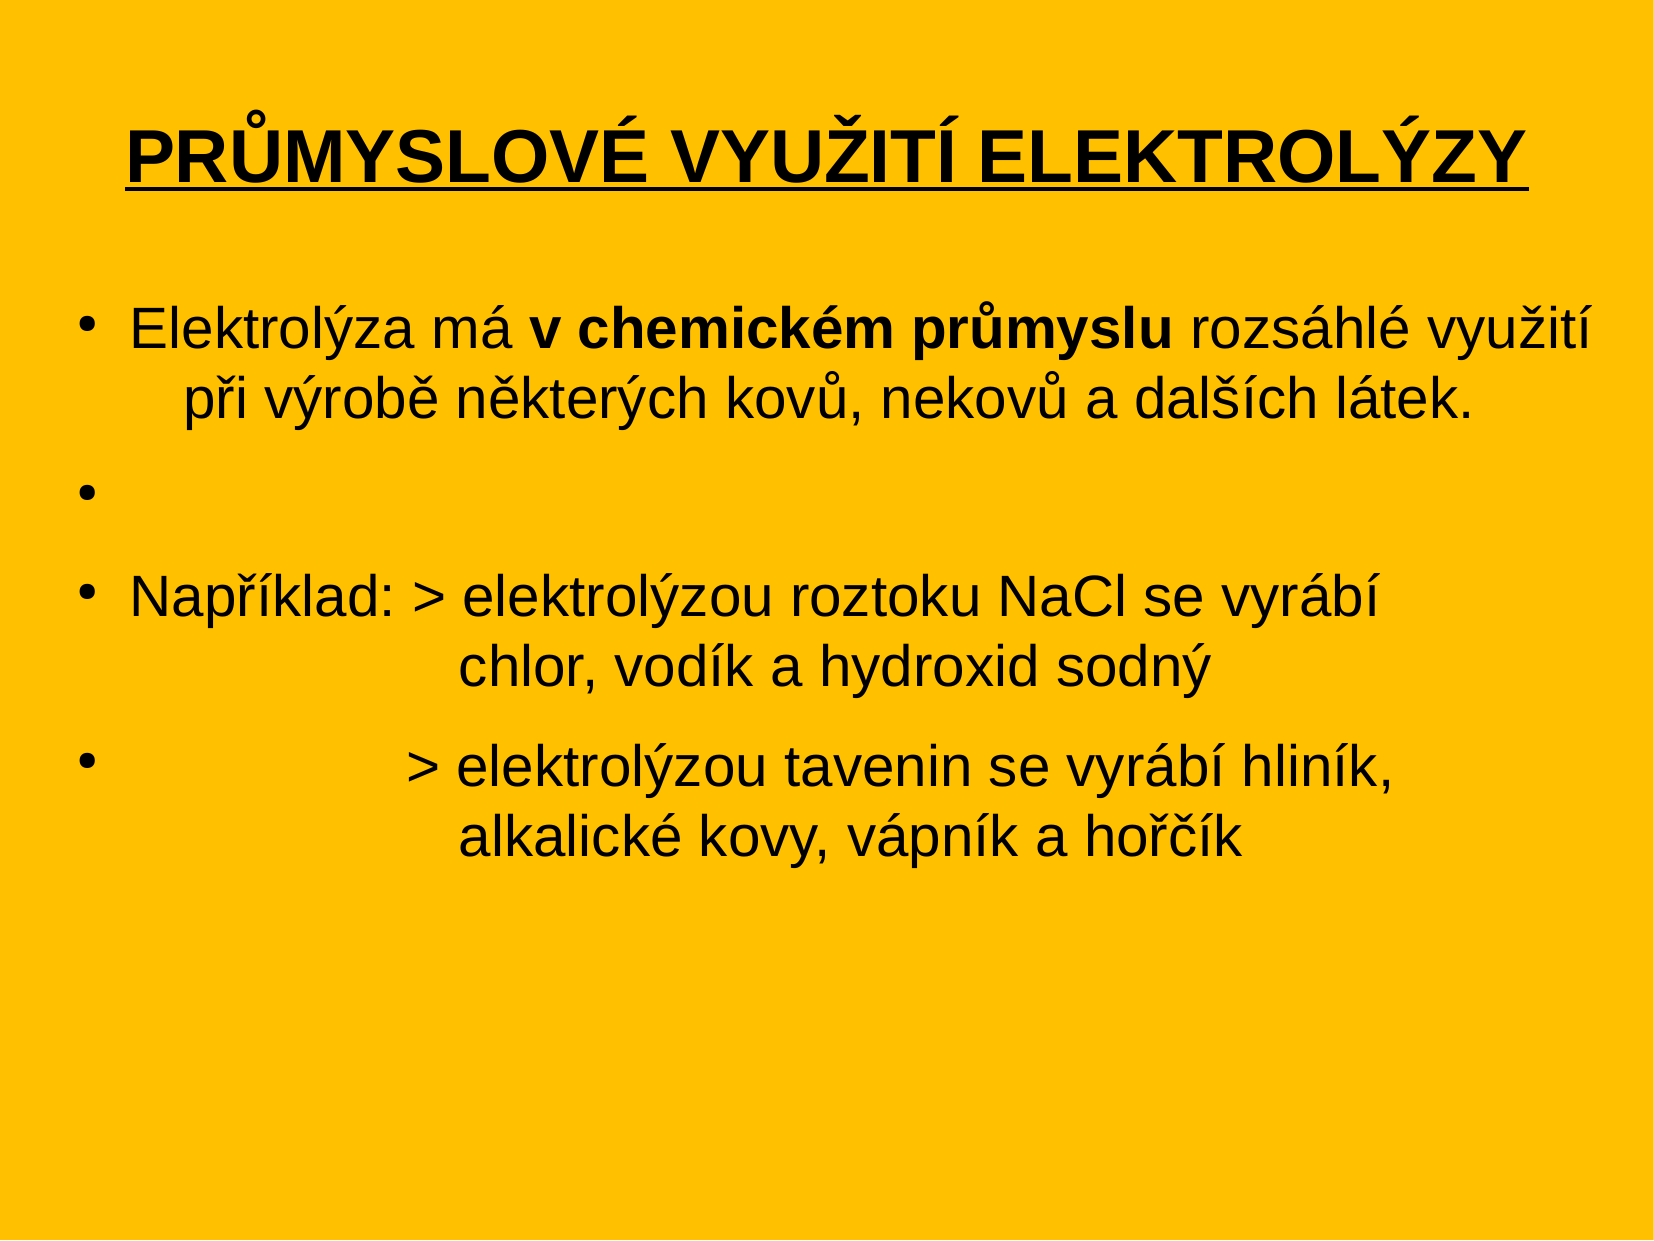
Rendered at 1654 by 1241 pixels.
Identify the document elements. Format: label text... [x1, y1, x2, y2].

title PRŮMYSLOVÉ VYUŽITÍ ELEKTROLÝZY [82, 49, 1571, 257]
list Elektrolýza má v chemickém průmyslu rozsáhlé využití při výrobě některých kovů, nekovů a dalších látek. Například: > elektrolýzou roztoku NaCl se vyrábí chlor, vodík a hydroxid sodný > elektrolýzou tavenin se vyrábí hliník, alkalické kovy, vápník a hořčík [41, 290, 1613, 1109]
